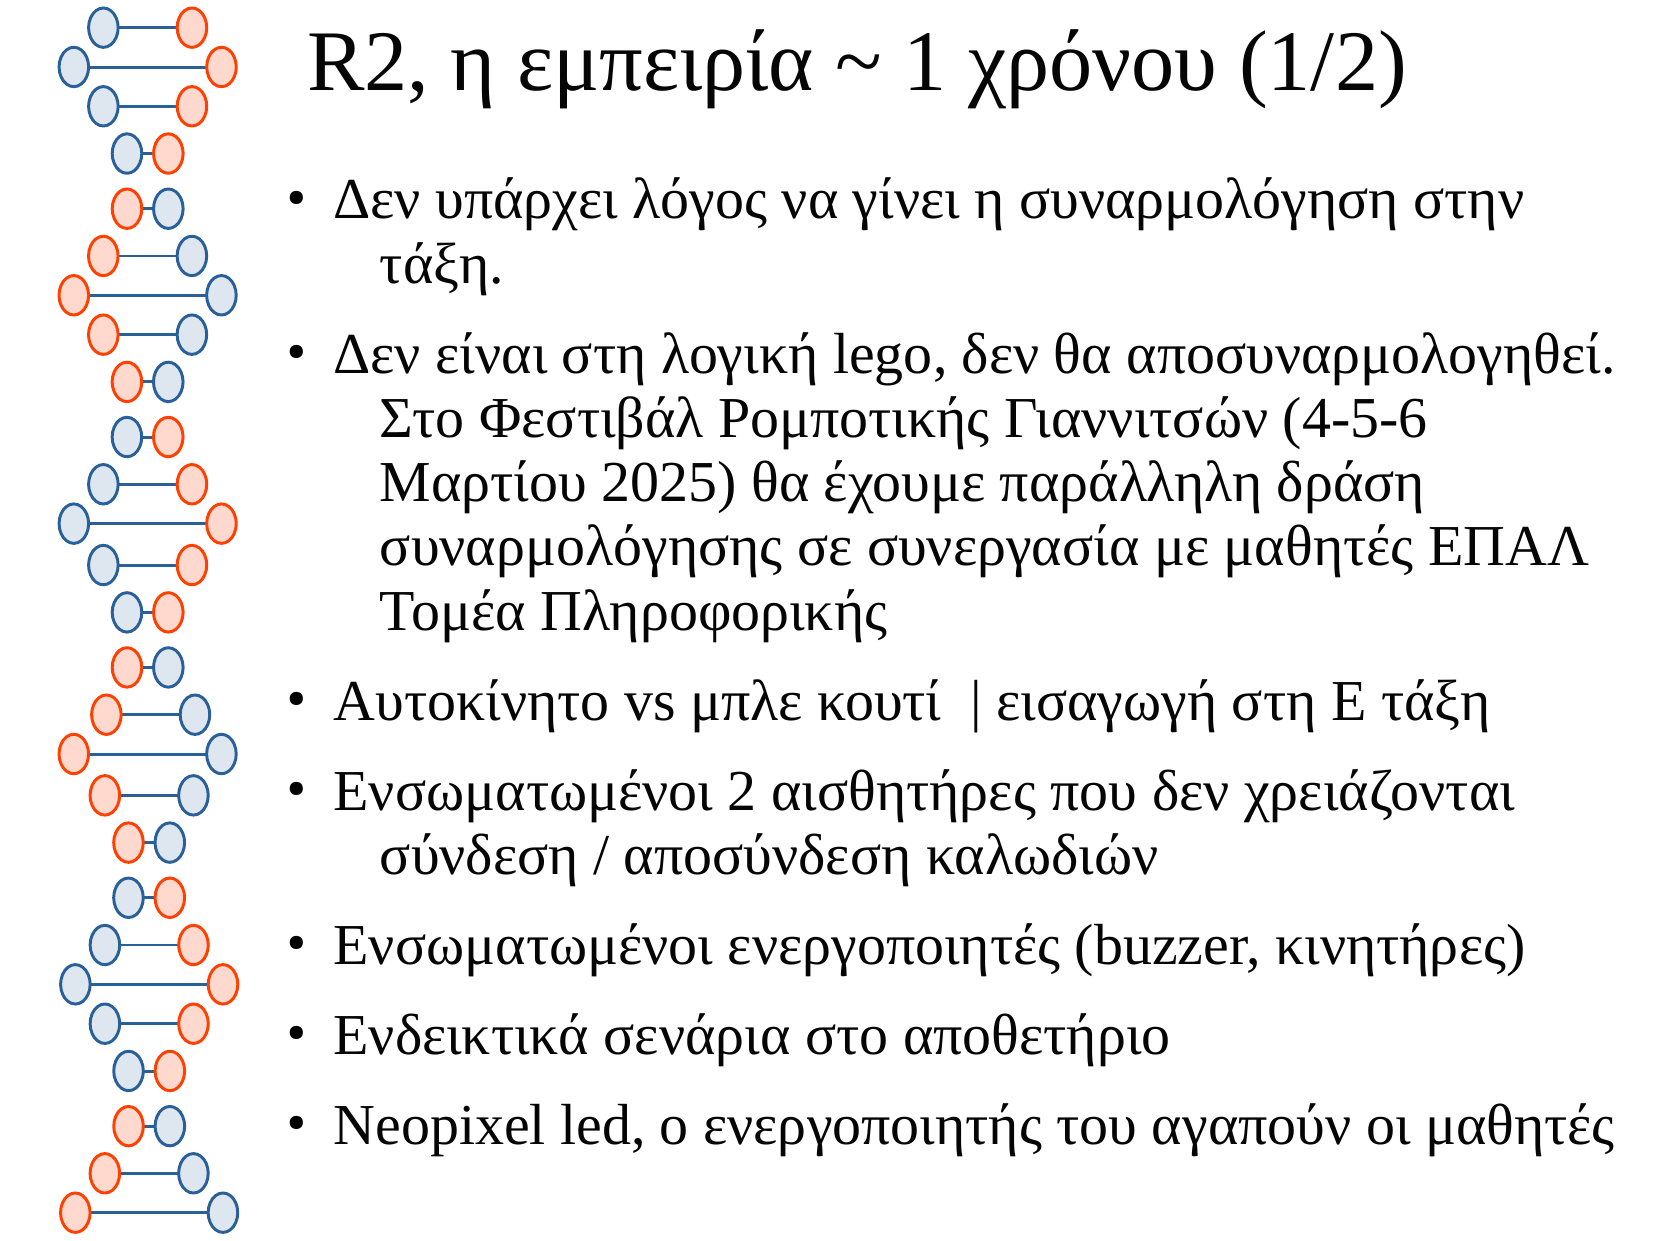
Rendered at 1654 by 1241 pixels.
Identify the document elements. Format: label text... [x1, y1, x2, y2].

title R2, η εμπειρία ~ 1 χρόνου (1/2) [113, 9, 1602, 113]
list Δεν υπάρχει λόγος να γίνει η συναρμολόγηση στην τάξη. Δεν είναι στη λογική lego, δεν θα αποσυναρμολογηθεί. Στο Φεστιβάλ Ρομποτικής Γιαννιτσών (4-5-6 Μαρτίου 2025) θα έχουμε παράλληλη δράση συναρμολόγησης σε συνεργασία με μαθητές ΕΠΑΛ Τομέα Πληροφορικής Αυτοκίνητο vs μπλε κουτί | εισαγωγή στη Ε τάξη Ενσωματωμένοι 2 αισθητήρες που δεν χρειάζονται σύνδεση / αποσύνδεση καλωδιών Ενσωματωμένοι ενεργοποιητές (buzzer, κινητήρες) Ενδεικτικά σενάρια στο αποθετήριο Neopixel led, ο ενεργοποιητής του αγαπούν οι μαθητές [256, 167, 1630, 1219]
